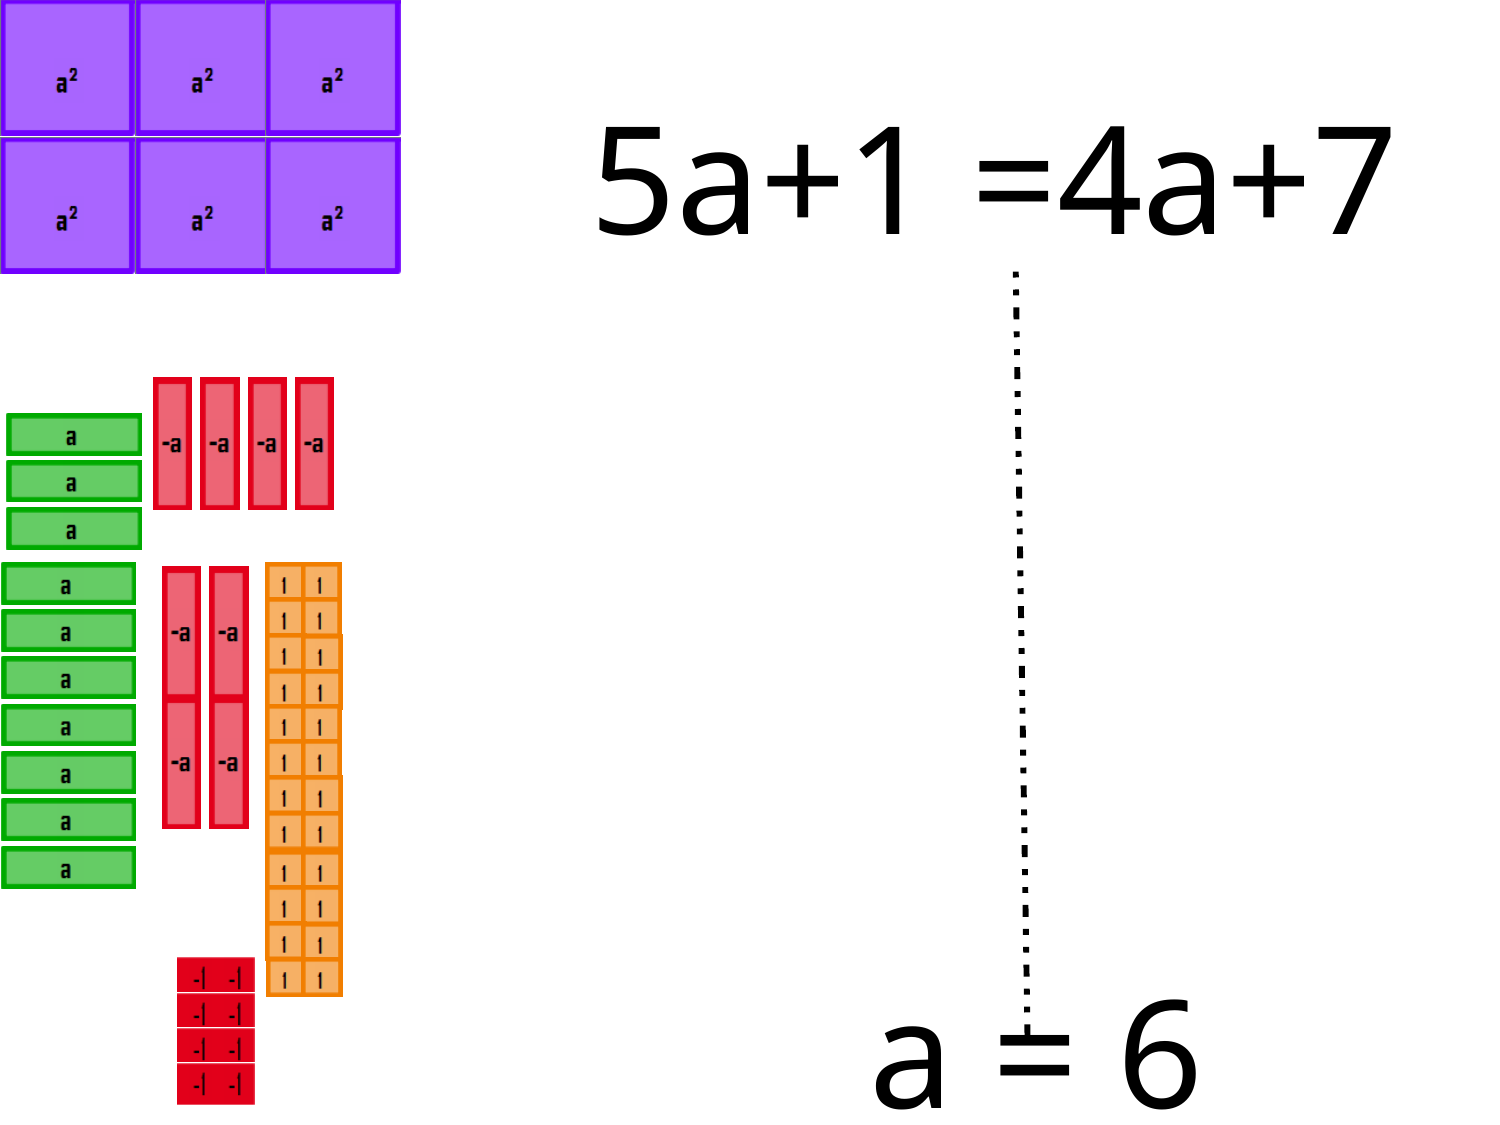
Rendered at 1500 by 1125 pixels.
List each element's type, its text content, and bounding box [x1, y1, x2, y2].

picture [0, 609, 136, 652]
picture [0, 656, 136, 699]
picture [0, 137, 401, 274]
picture [265, 562, 343, 998]
picture [5, 413, 142, 456]
picture [177, 956, 255, 1106]
picture [0, 751, 136, 794]
picture [200, 377, 240, 510]
picture [295, 377, 334, 510]
picture [0, 0, 401, 136]
picture [209, 566, 249, 829]
picture [248, 377, 287, 510]
picture [153, 377, 192, 510]
picture [0, 846, 136, 889]
picture [162, 566, 201, 829]
picture [5, 507, 142, 550]
text_box a = 6 [854, 950, 1218, 1125]
text_box 5a+1 =4a+7 [576, 76, 1414, 272]
picture [0, 562, 136, 605]
picture [0, 798, 136, 841]
picture [5, 460, 142, 502]
picture [0, 704, 136, 747]
